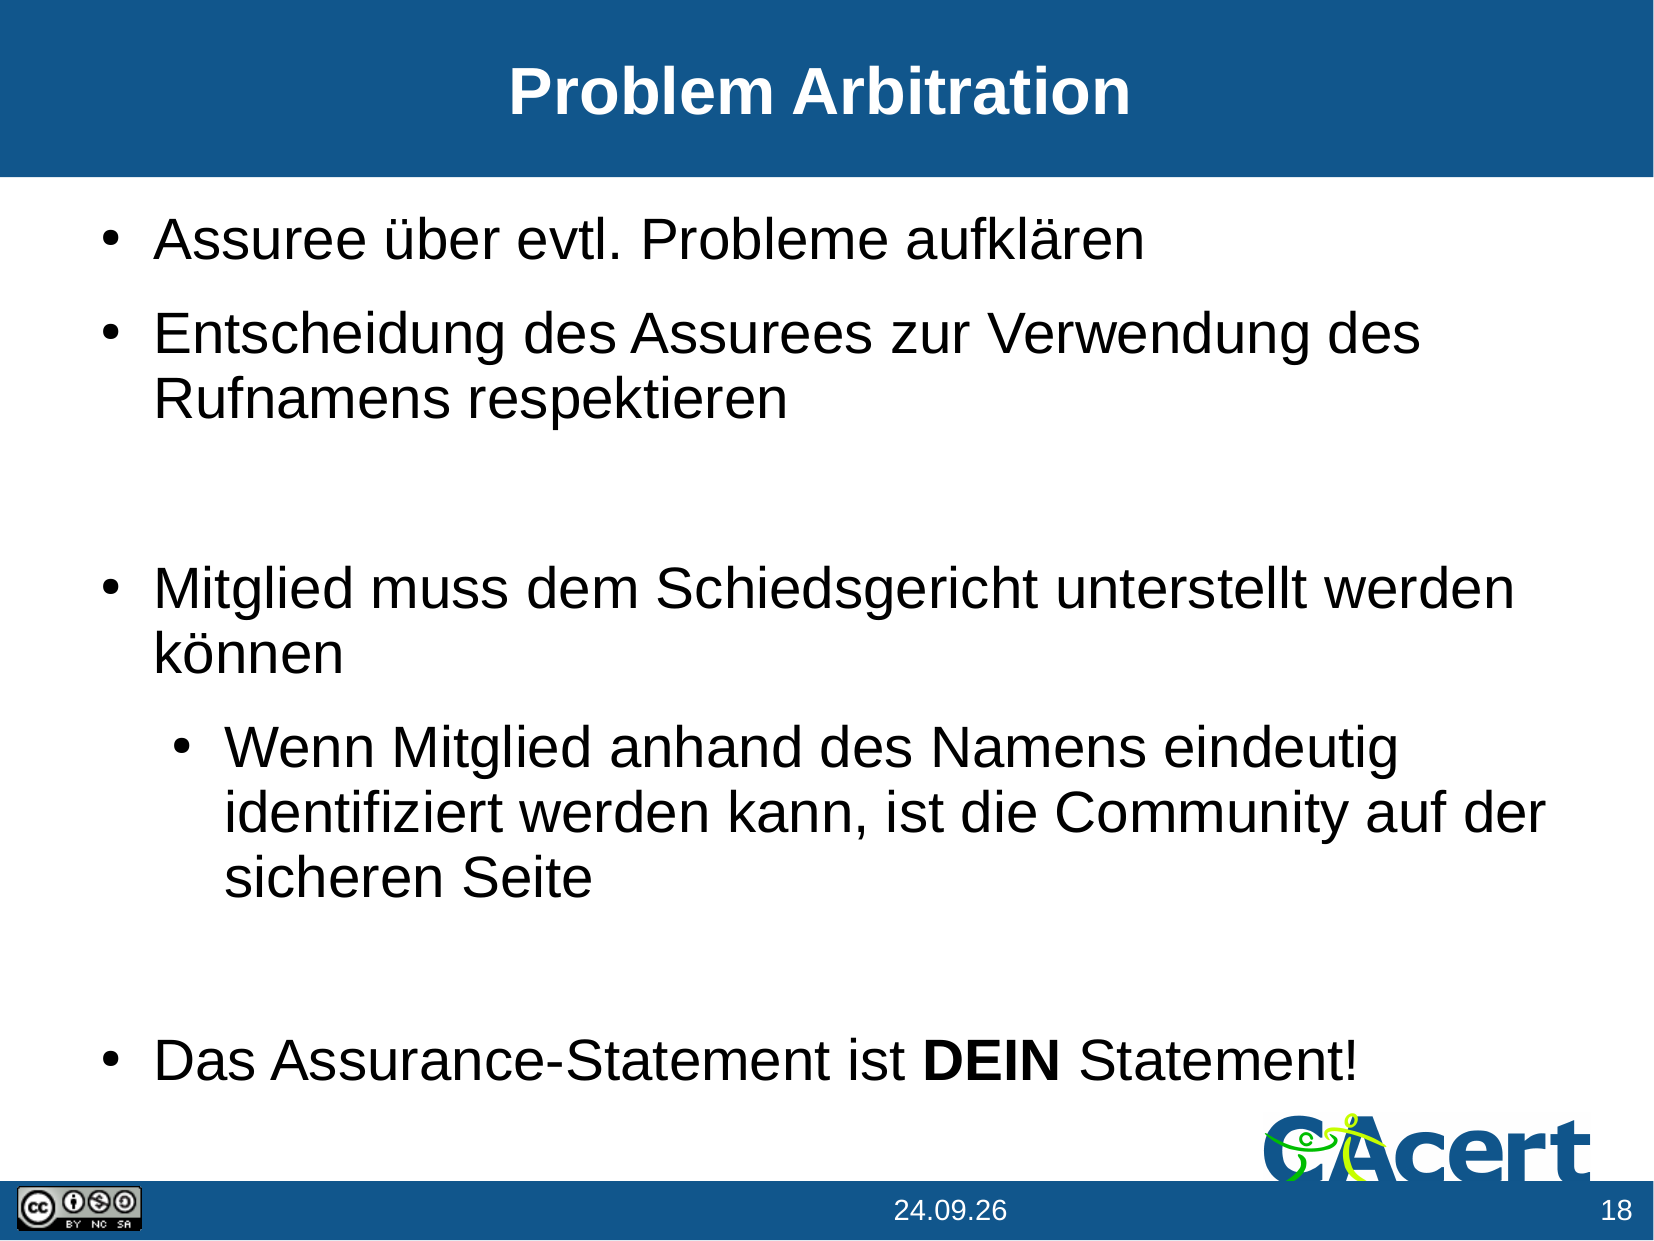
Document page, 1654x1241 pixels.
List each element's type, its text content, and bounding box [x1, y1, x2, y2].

title Problem Arbitration [76, 17, 1565, 166]
picture [1263, 1112, 1591, 1181]
list Assuree über evtl. Probleme aufklären Entscheidung des Assurees zur Verwendung des Rufnamens respektieren Mitglied muss dem Schiedsgericht unterstellt werden können Wenn Mitglied anhand des Namens eindeutig identifiziert werden kann, ist die Community auf der sicheren Seite Das Assurance-Statement ist DEIN Statement! [82, 206, 1571, 1093]
picture [17, 1186, 142, 1231]
